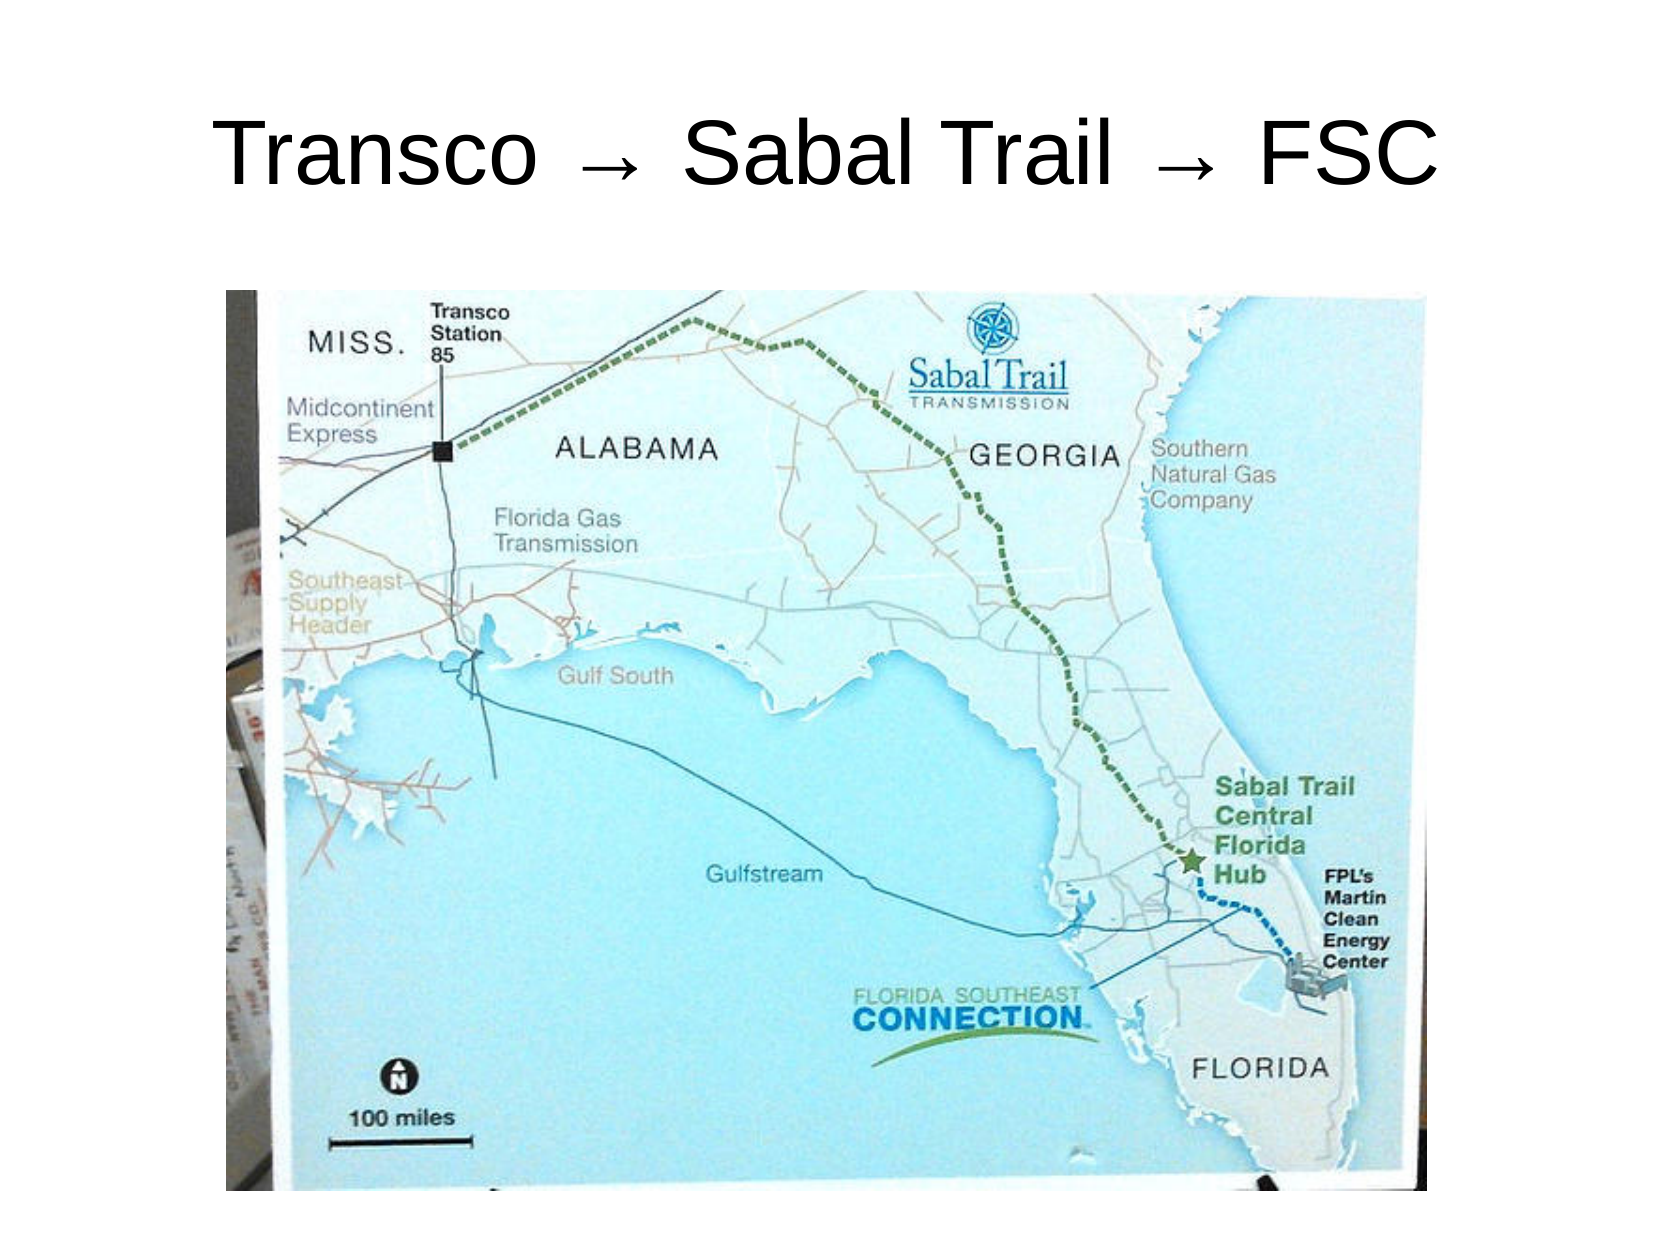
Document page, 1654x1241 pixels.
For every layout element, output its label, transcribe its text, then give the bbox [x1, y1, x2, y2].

picture [226, 290, 1427, 1191]
title Transco → Sabal Trail → FSC [82, 49, 1571, 257]
